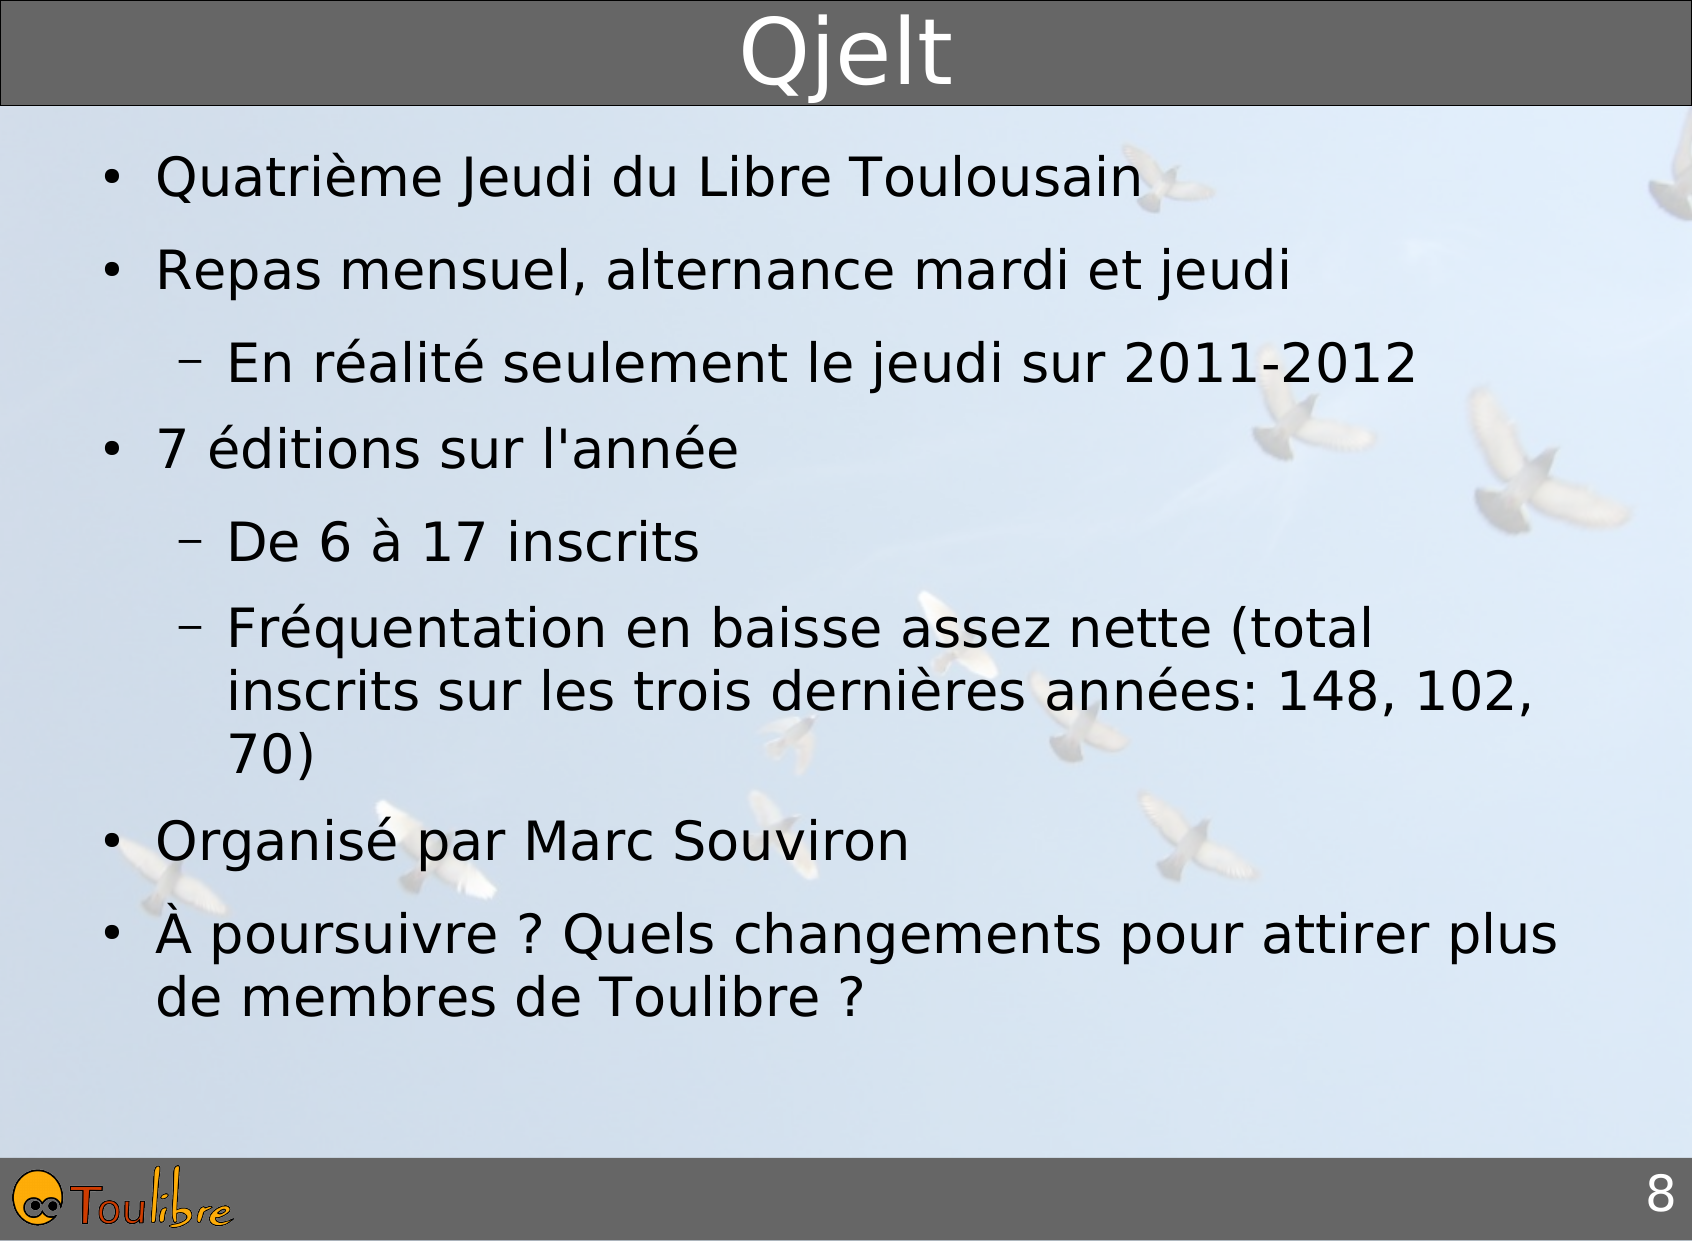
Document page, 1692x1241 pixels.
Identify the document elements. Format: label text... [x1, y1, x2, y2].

title Qjelt [0, 0, 1692, 107]
list Quatrième Jeudi du Libre Toulousain Repas mensuel, alternance mardi et jeudi En réalité seulement le jeudi sur 2011-2012 7 éditions sur l'année De 6 à 17 inscrits Fréquentation en baisse assez nette (total inscrits sur les trois dernières années: 148, 102, 70) Organisé par Marc Souviron À poursuivre ? Quels changements pour attirer plus de membres de Toulibre ? [84, 146, 1608, 1095]
picture [12, 1165, 234, 1228]
